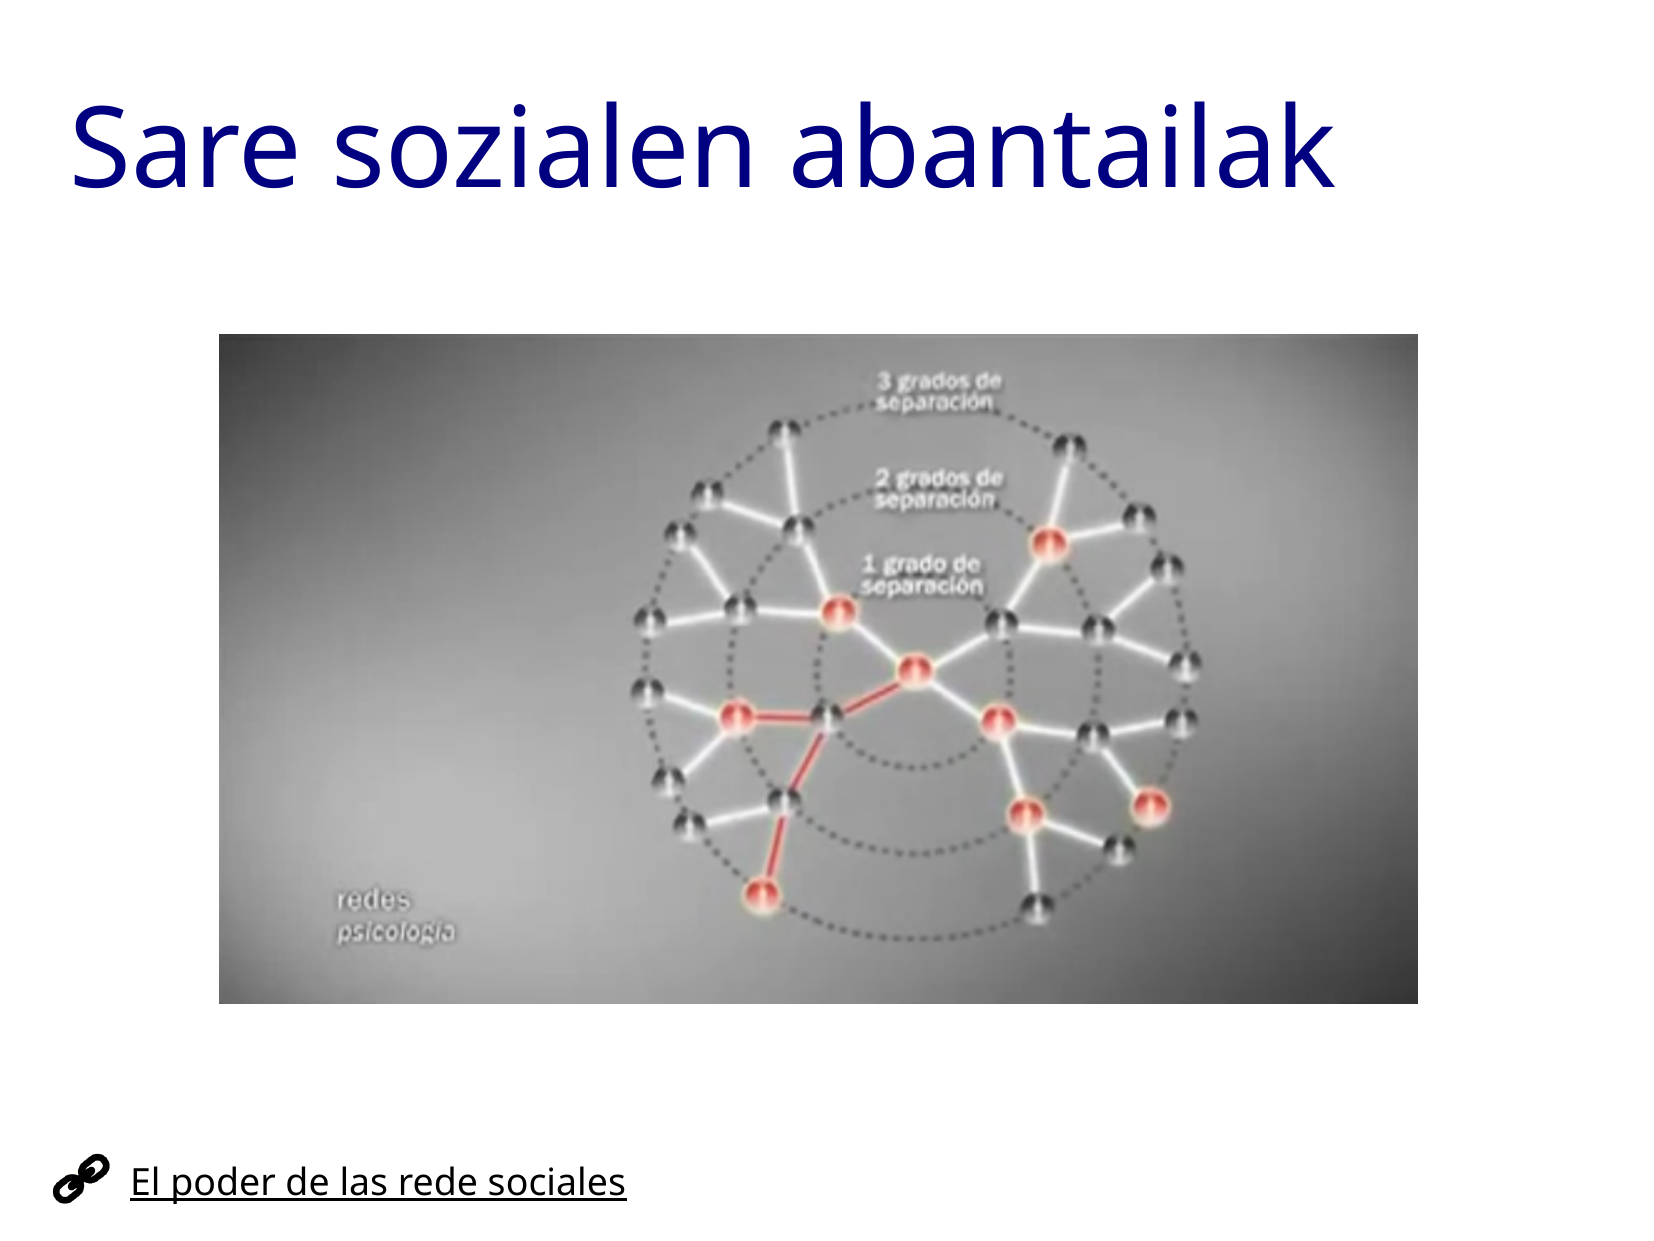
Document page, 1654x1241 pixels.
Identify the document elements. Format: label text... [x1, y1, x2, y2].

picture [219, 334, 1418, 1004]
text_box El poder de las rede sociales [115, 1147, 624, 1206]
text_box Sare sozialen abantailak [55, 59, 1582, 207]
picture [51, 1152, 111, 1205]
